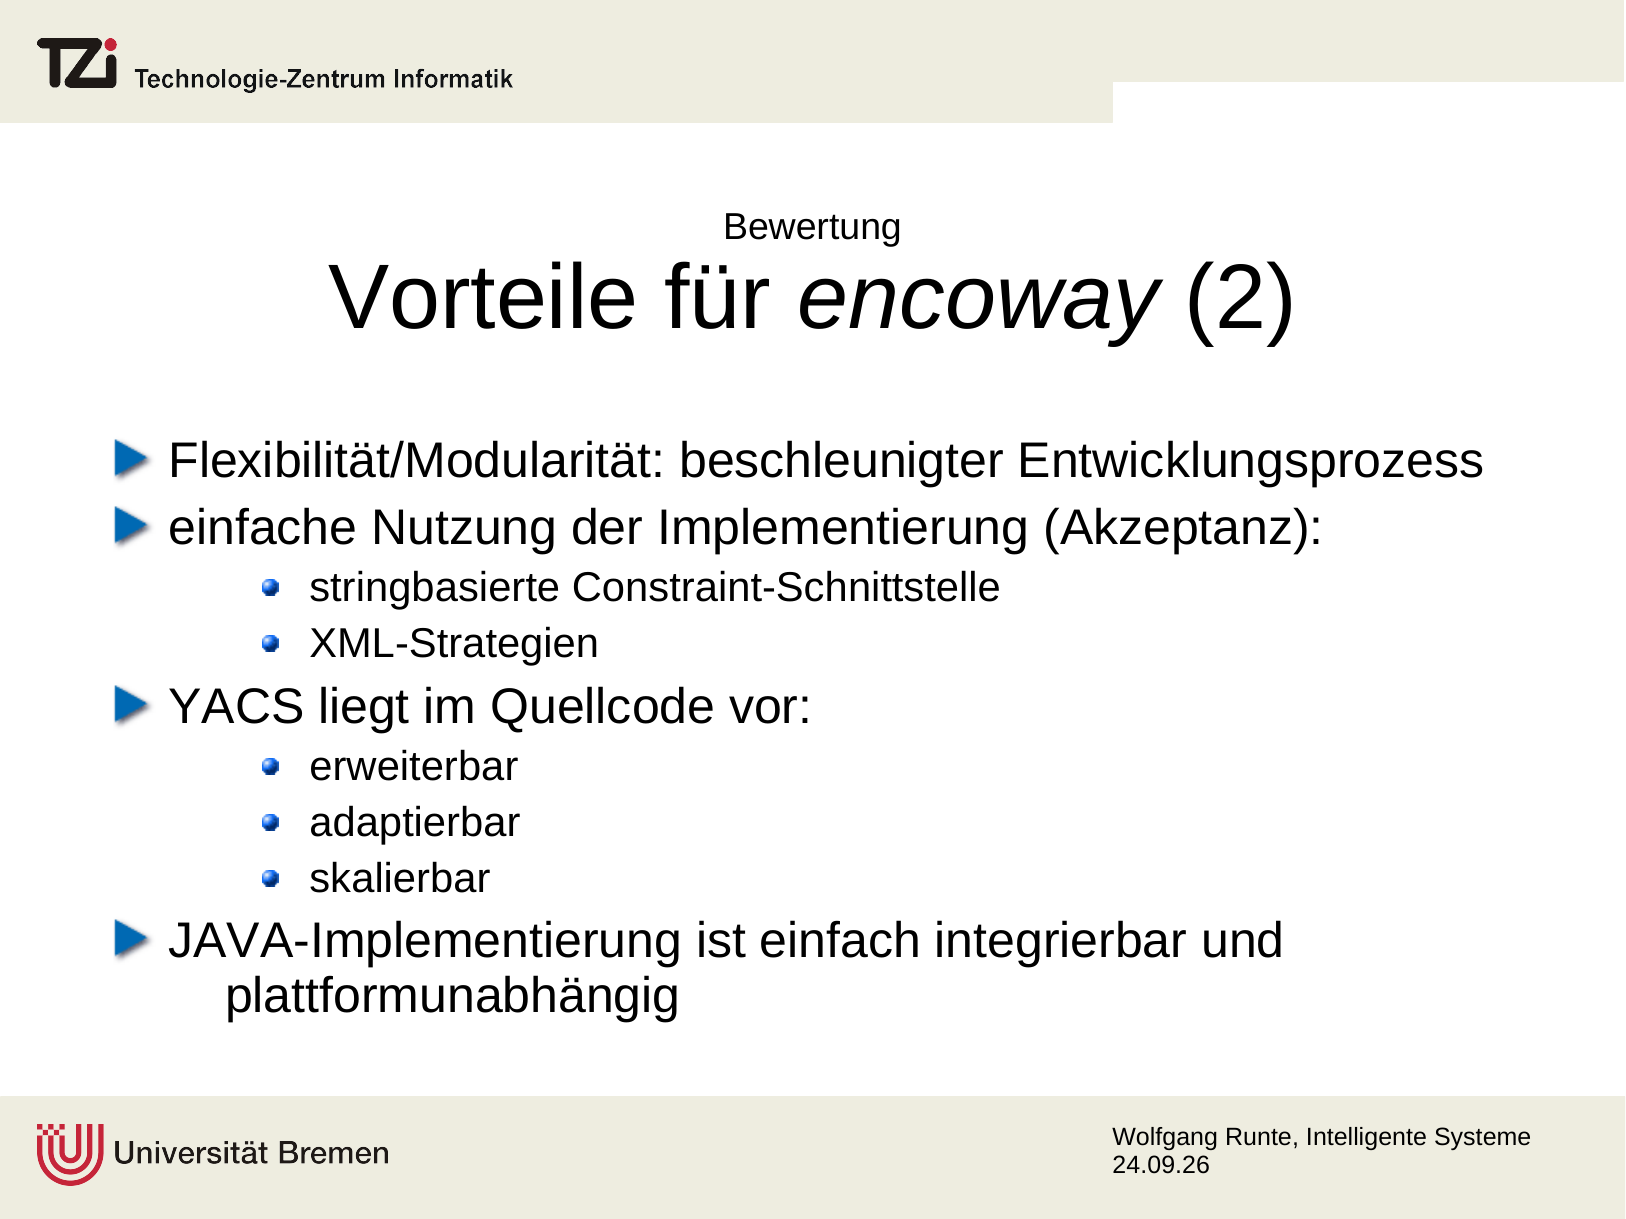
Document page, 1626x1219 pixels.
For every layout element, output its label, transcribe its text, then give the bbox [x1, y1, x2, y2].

title Bewertung Vorteile für encoway (2) [112, 162, 1513, 393]
list Flexibilität/Modularität: beschleunigter Entwicklungsprozess einfache Nutzung der Implementierung (Akzeptanz): stringbasierte Constraint-Schnittstelle XML-Strategien YACS liegt im Quellcode vor: erweiterbar adaptierbar skalierbar JAVA-Implementierung ist einfach integrierbar und plattformunabhängig [112, 433, 1513, 1070]
picture [37, 38, 513, 93]
picture [37, 1124, 388, 1186]
